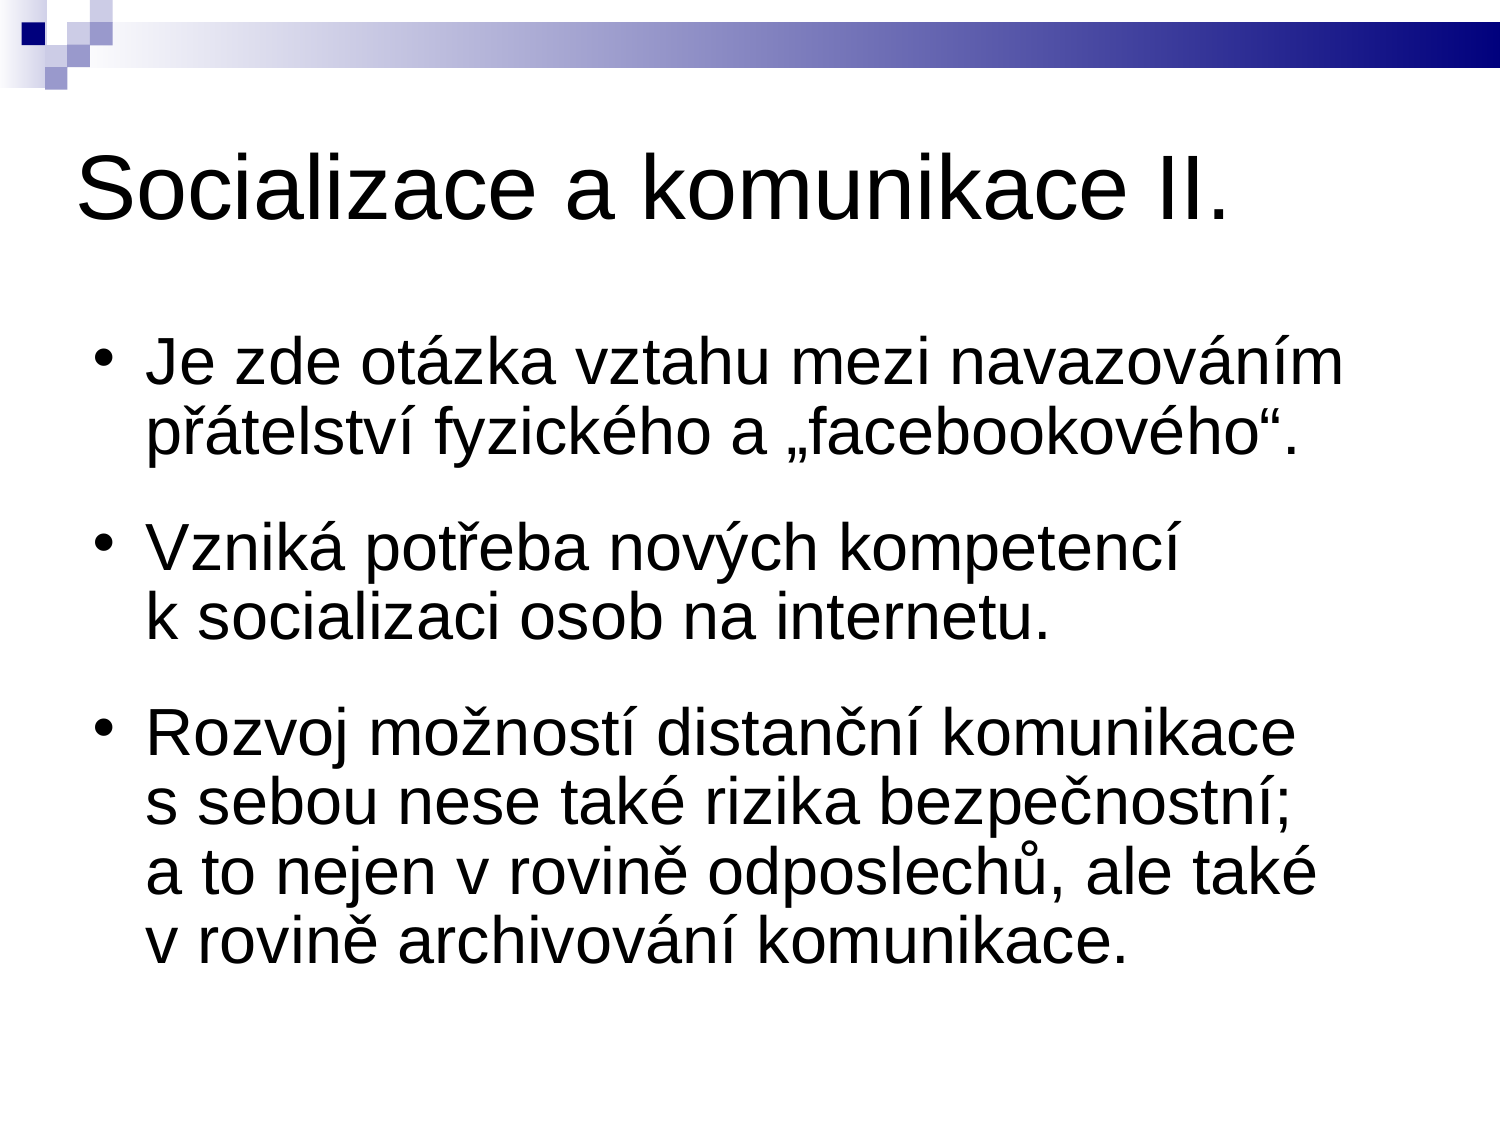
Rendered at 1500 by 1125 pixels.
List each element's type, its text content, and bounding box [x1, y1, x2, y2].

title Socializace a komunikace II. [75, 75, 1426, 301]
list Je zde otázka vztahu mezi navazováním přátelství fyzického a „facebookového“. Vzniká potřeba nových kompetencí k socializaci osob na internetu. Rozvoj možností distanční komunikace s sebou nese také rizika bezpečnostní; a to nejen v rovině odposlechů, ale také v rovině archivování komunikace. [75, 324, 1426, 1017]
